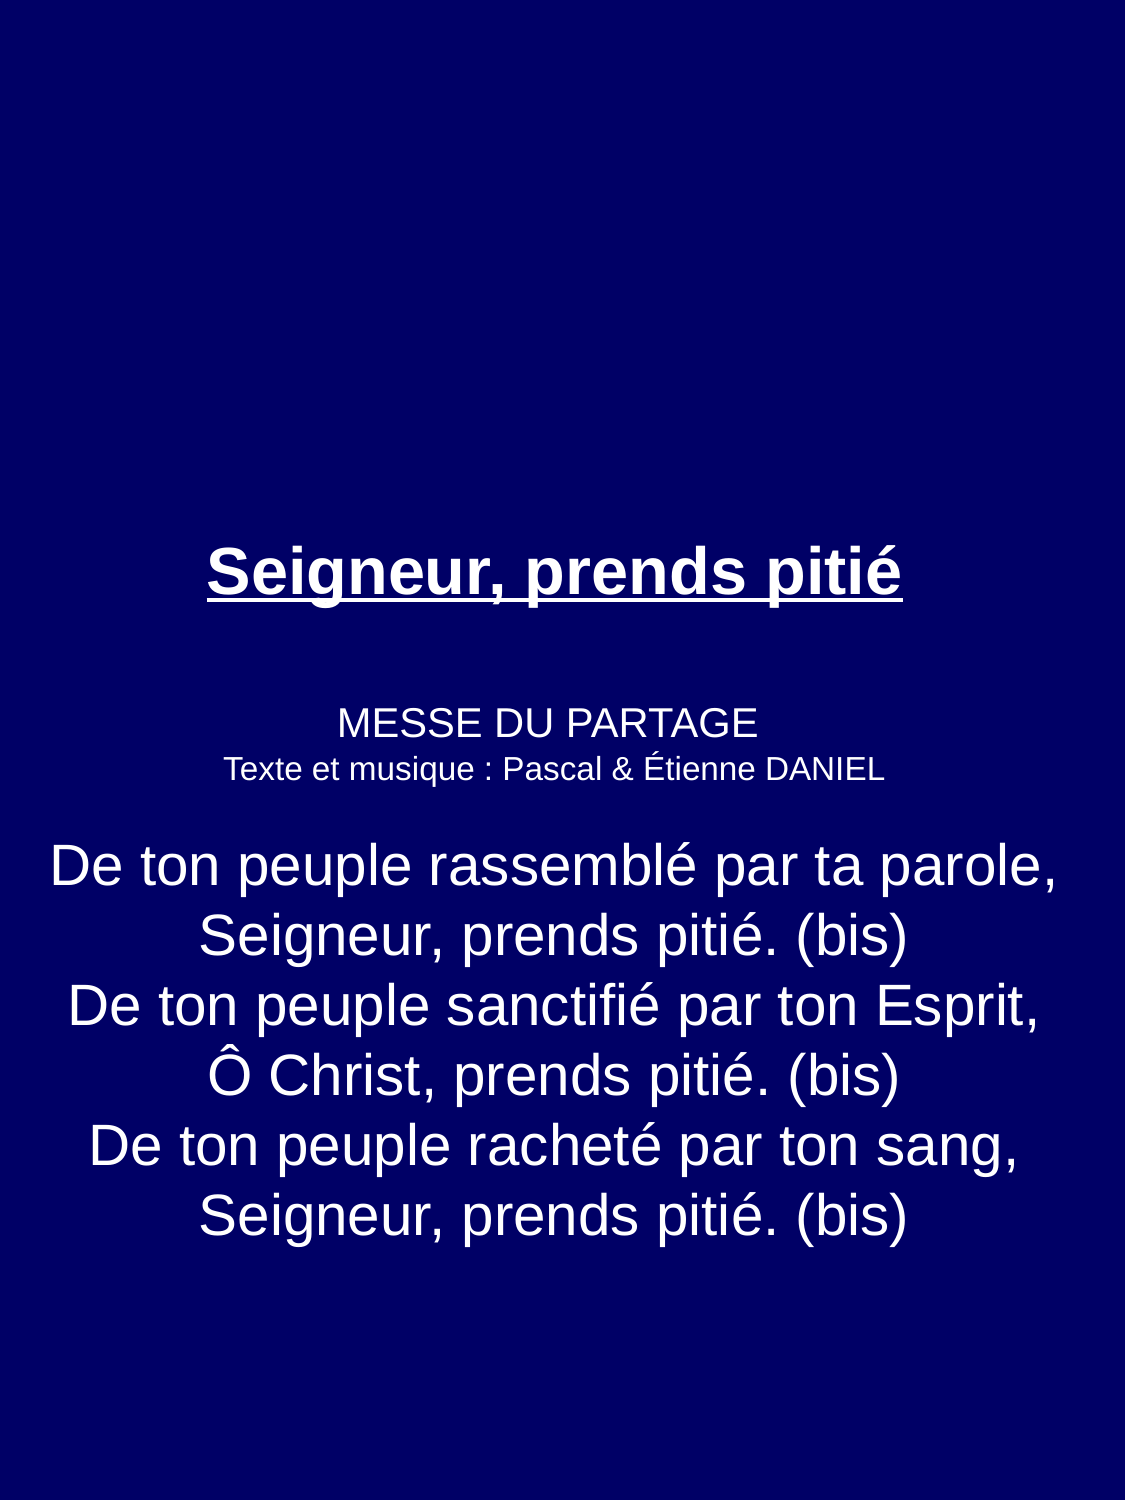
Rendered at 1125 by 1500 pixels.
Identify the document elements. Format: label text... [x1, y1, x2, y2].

text_box Seigneur, prends pitié MESSE DU PARTAGE Texte et musique : Pascal & Étienne DANIEL De ton peuple rassemblé par ta parole, Seigneur, prends pitié. (bis) De ton peuple sanctifié par ton Esprit, Ô Christ, prends pitié. (bis) De ton peuple racheté par ton sang, Seigneur, prends pitié. (bis) [34, 519, 1075, 1255]
